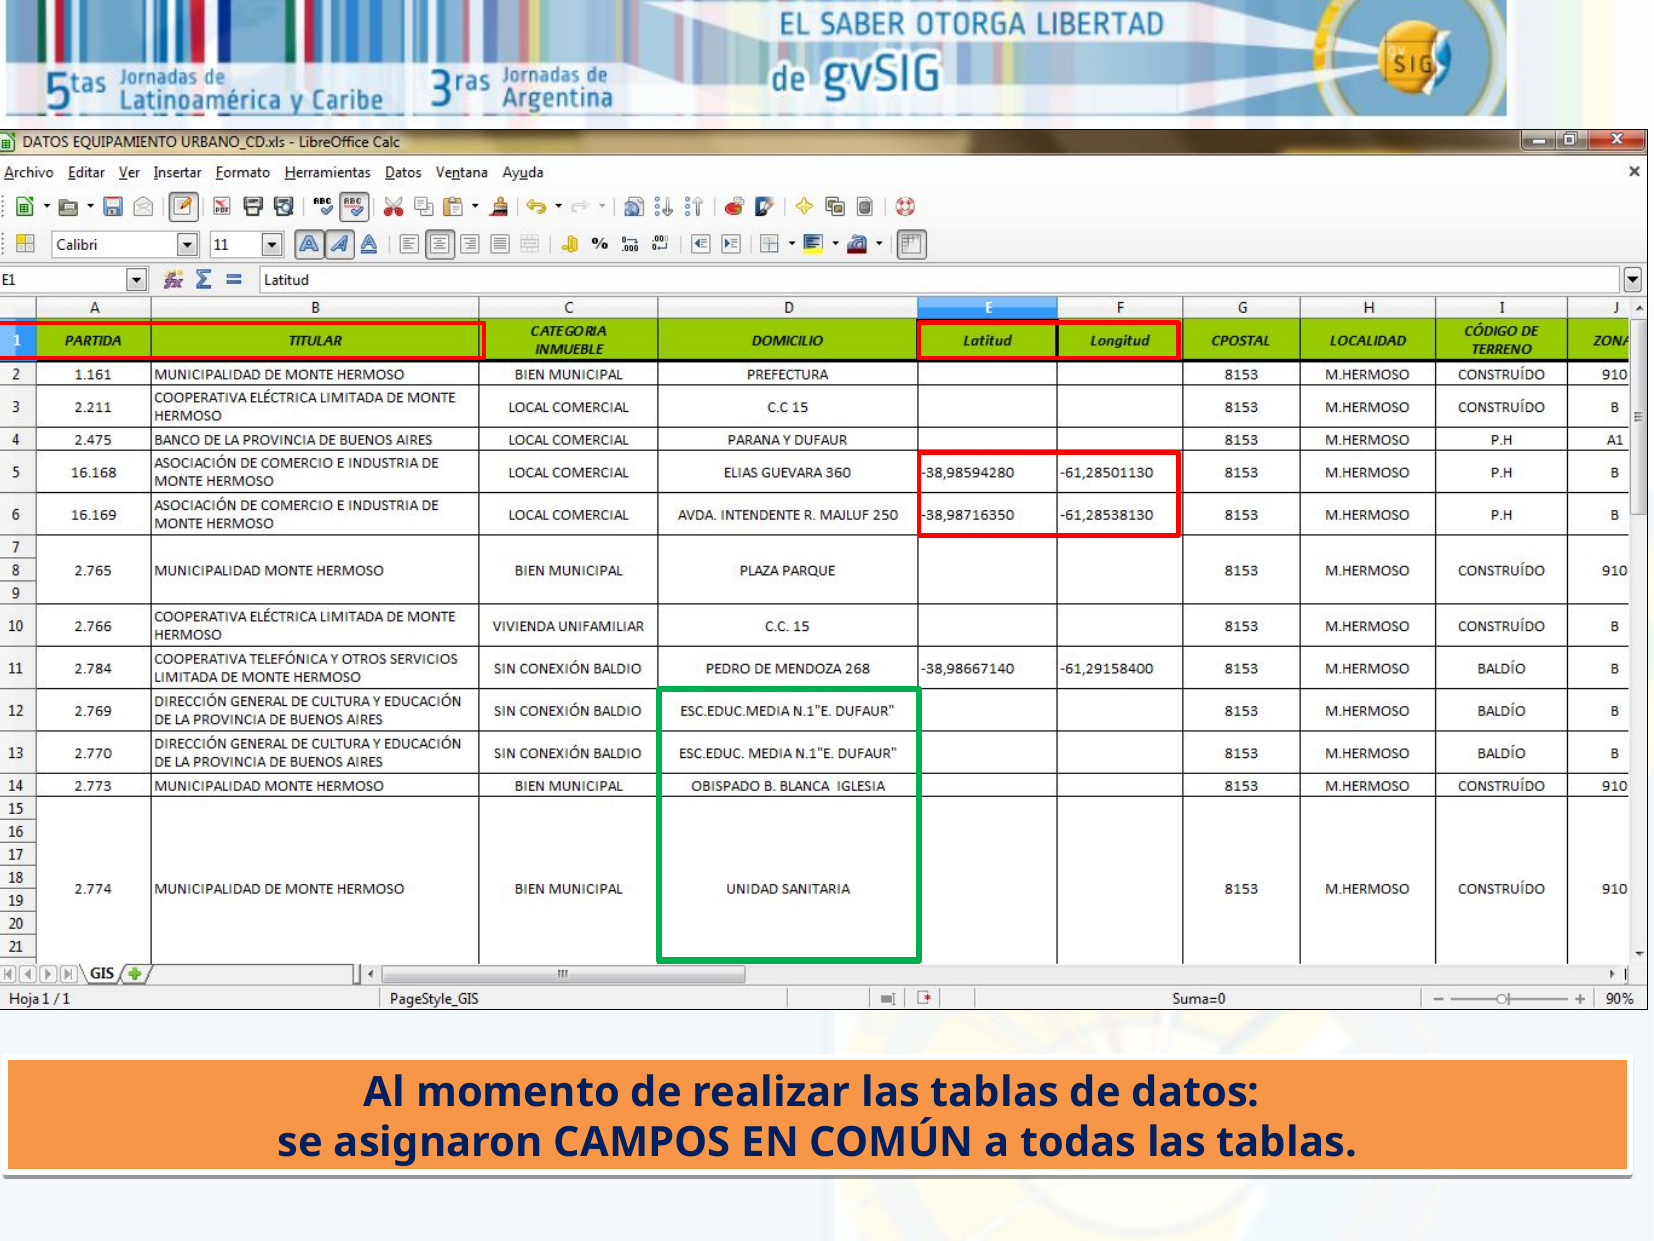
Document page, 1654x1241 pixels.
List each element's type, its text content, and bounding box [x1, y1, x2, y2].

picture [0, 0, 1654, 1241]
picture [0, 325, 482, 356]
text_box Al momento de realizar las tablas de datos: se asignaron CAMPOS EN COMÚN a todas las tablas. [5, 1057, 1630, 1172]
